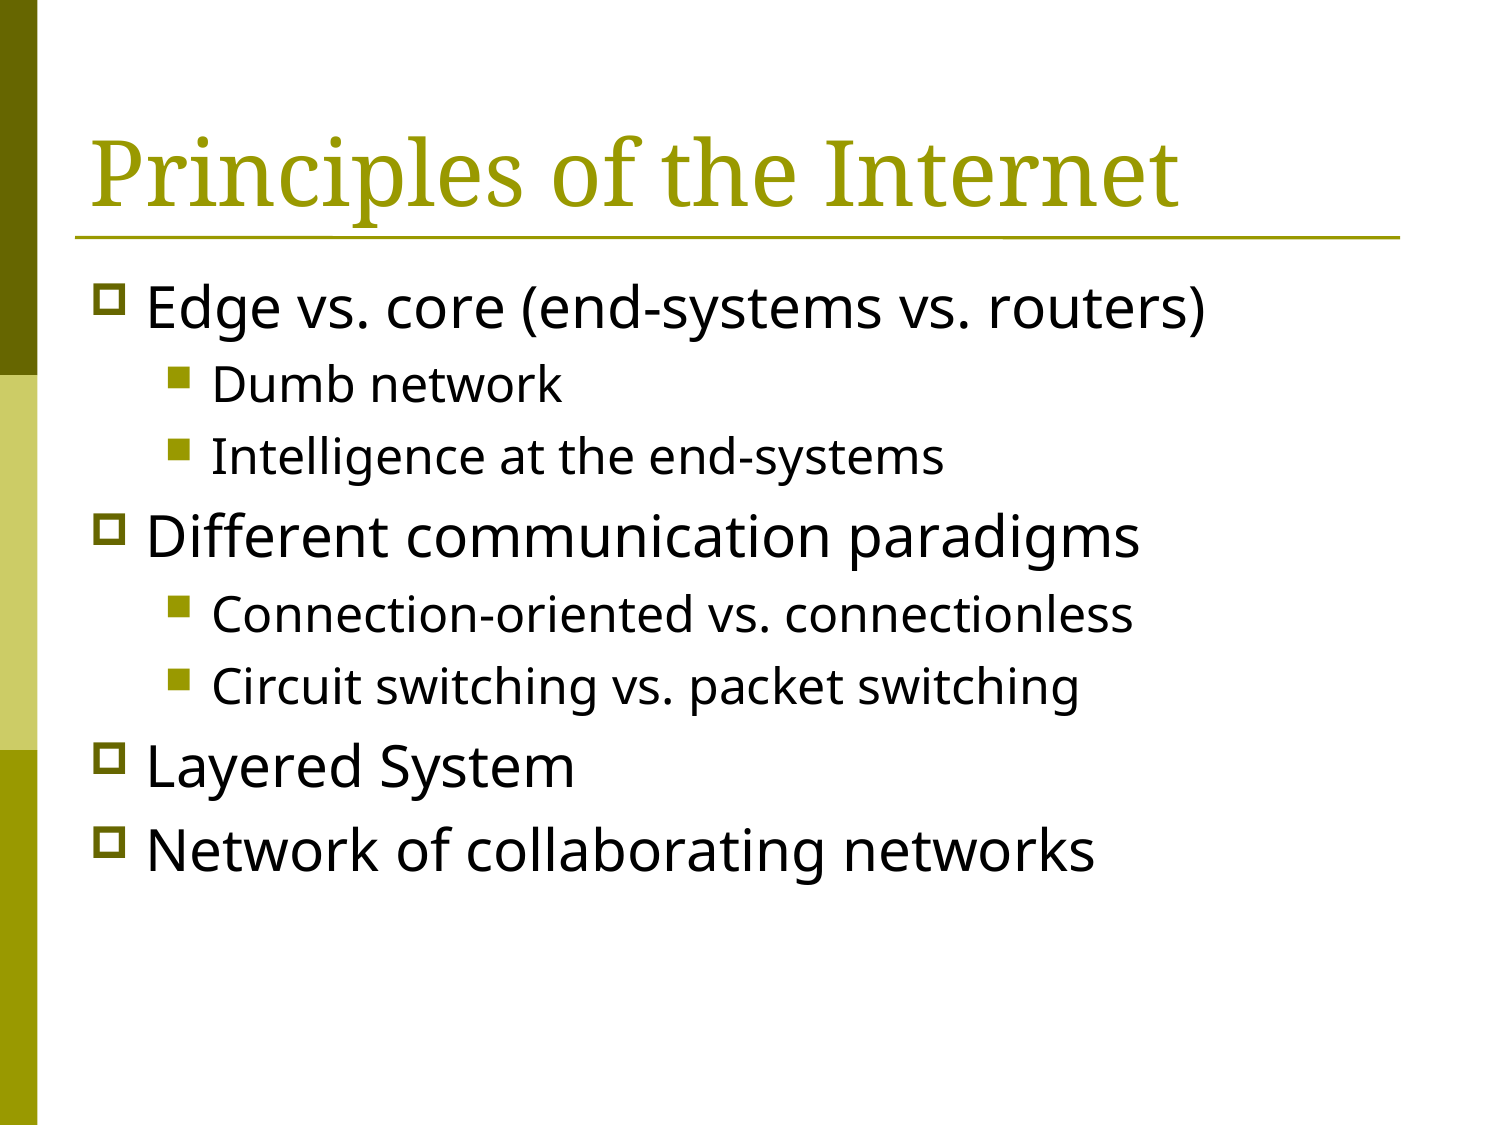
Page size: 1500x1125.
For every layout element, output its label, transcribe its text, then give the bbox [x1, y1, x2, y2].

title Principles of the Internet [75, 45, 1426, 233]
list Edge vs. core (end-systems vs. routers) Dumb network Intelligence at the end-systems Different communication paradigms Connection-oriented vs. connectionless Circuit switching vs. packet switching Layered System Network of collaborating networks [75, 262, 1426, 1006]
